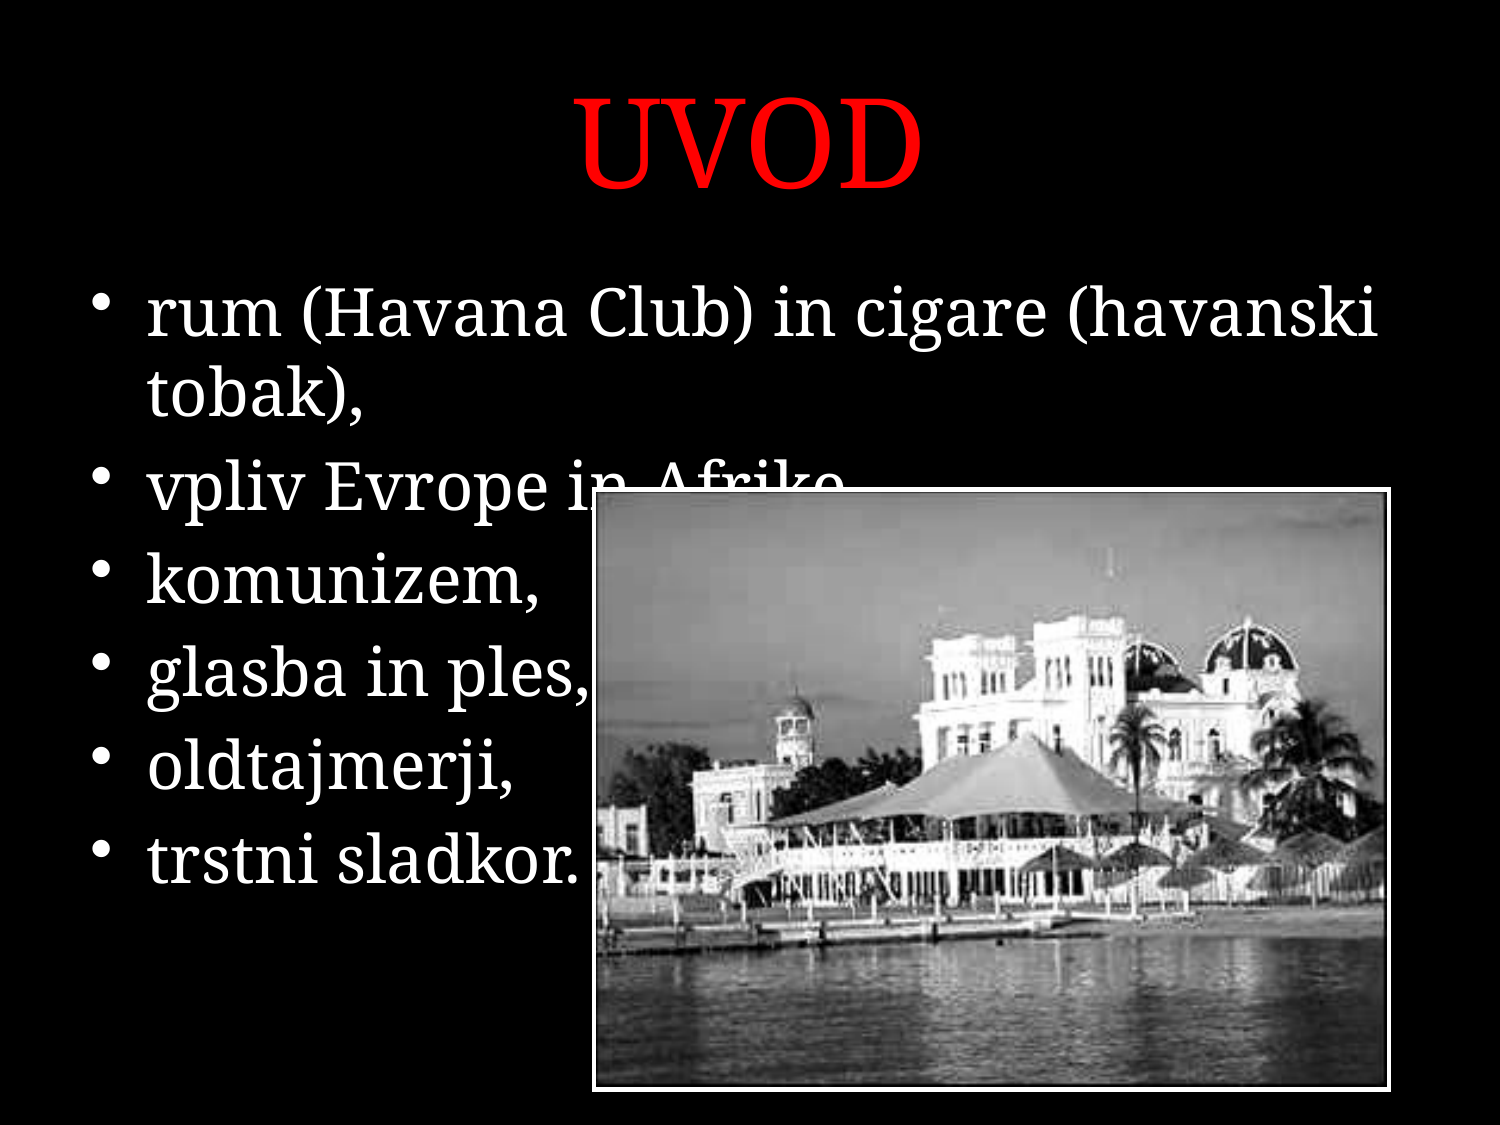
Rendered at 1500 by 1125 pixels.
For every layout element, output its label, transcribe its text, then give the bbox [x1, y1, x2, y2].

picture [596, 491, 1387, 1087]
title UVOD [75, 45, 1425, 233]
list rum (Havana Club) in cigare (havanski tobak), vpliv Evrope in Afrike, komunizem, glasba in ples, oldtajmerji, trstni sladkor. [75, 262, 1425, 1005]
